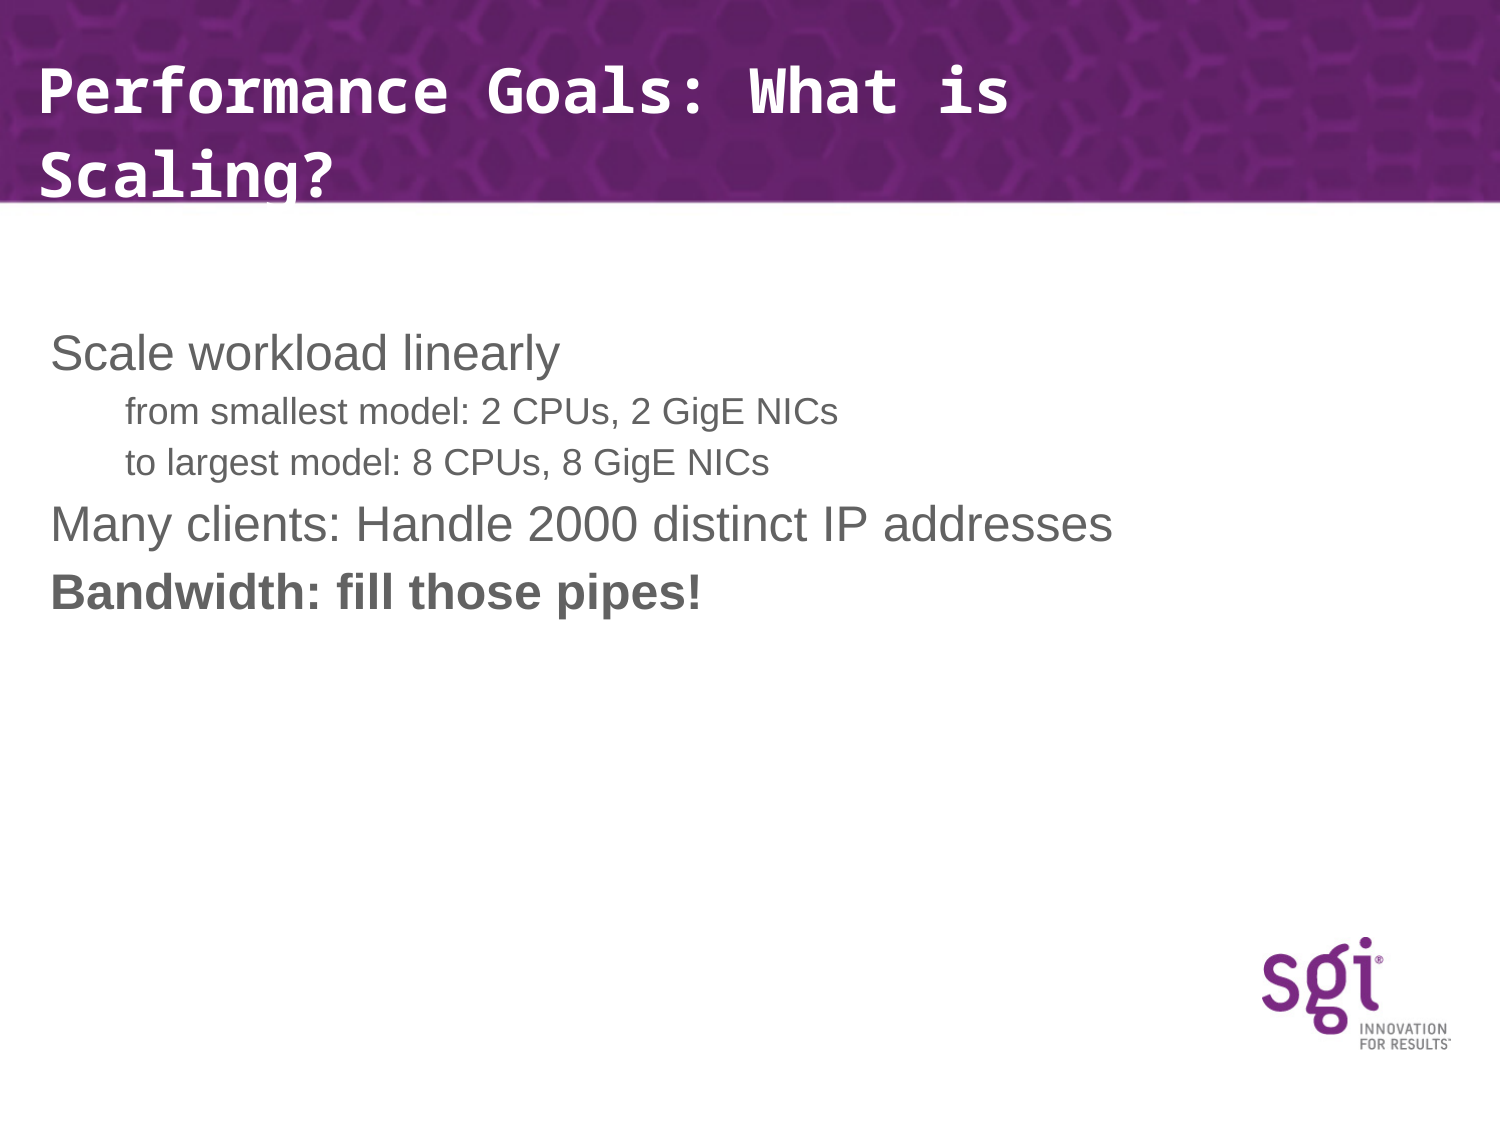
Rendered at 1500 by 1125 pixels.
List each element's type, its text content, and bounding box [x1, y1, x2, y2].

title Performance Goals: What is Scaling? [37, 37, 1313, 226]
list Scale workload linearly from smallest model: 2 CPUs, 2 GigE NICs to largest model: 8 CPUs, 8 GigE NICs Many clients: Handle 2000 distinct IP addresses Bandwidth: fill those pipes! [50, 324, 1326, 863]
picture [0, 0, 1500, 1050]
